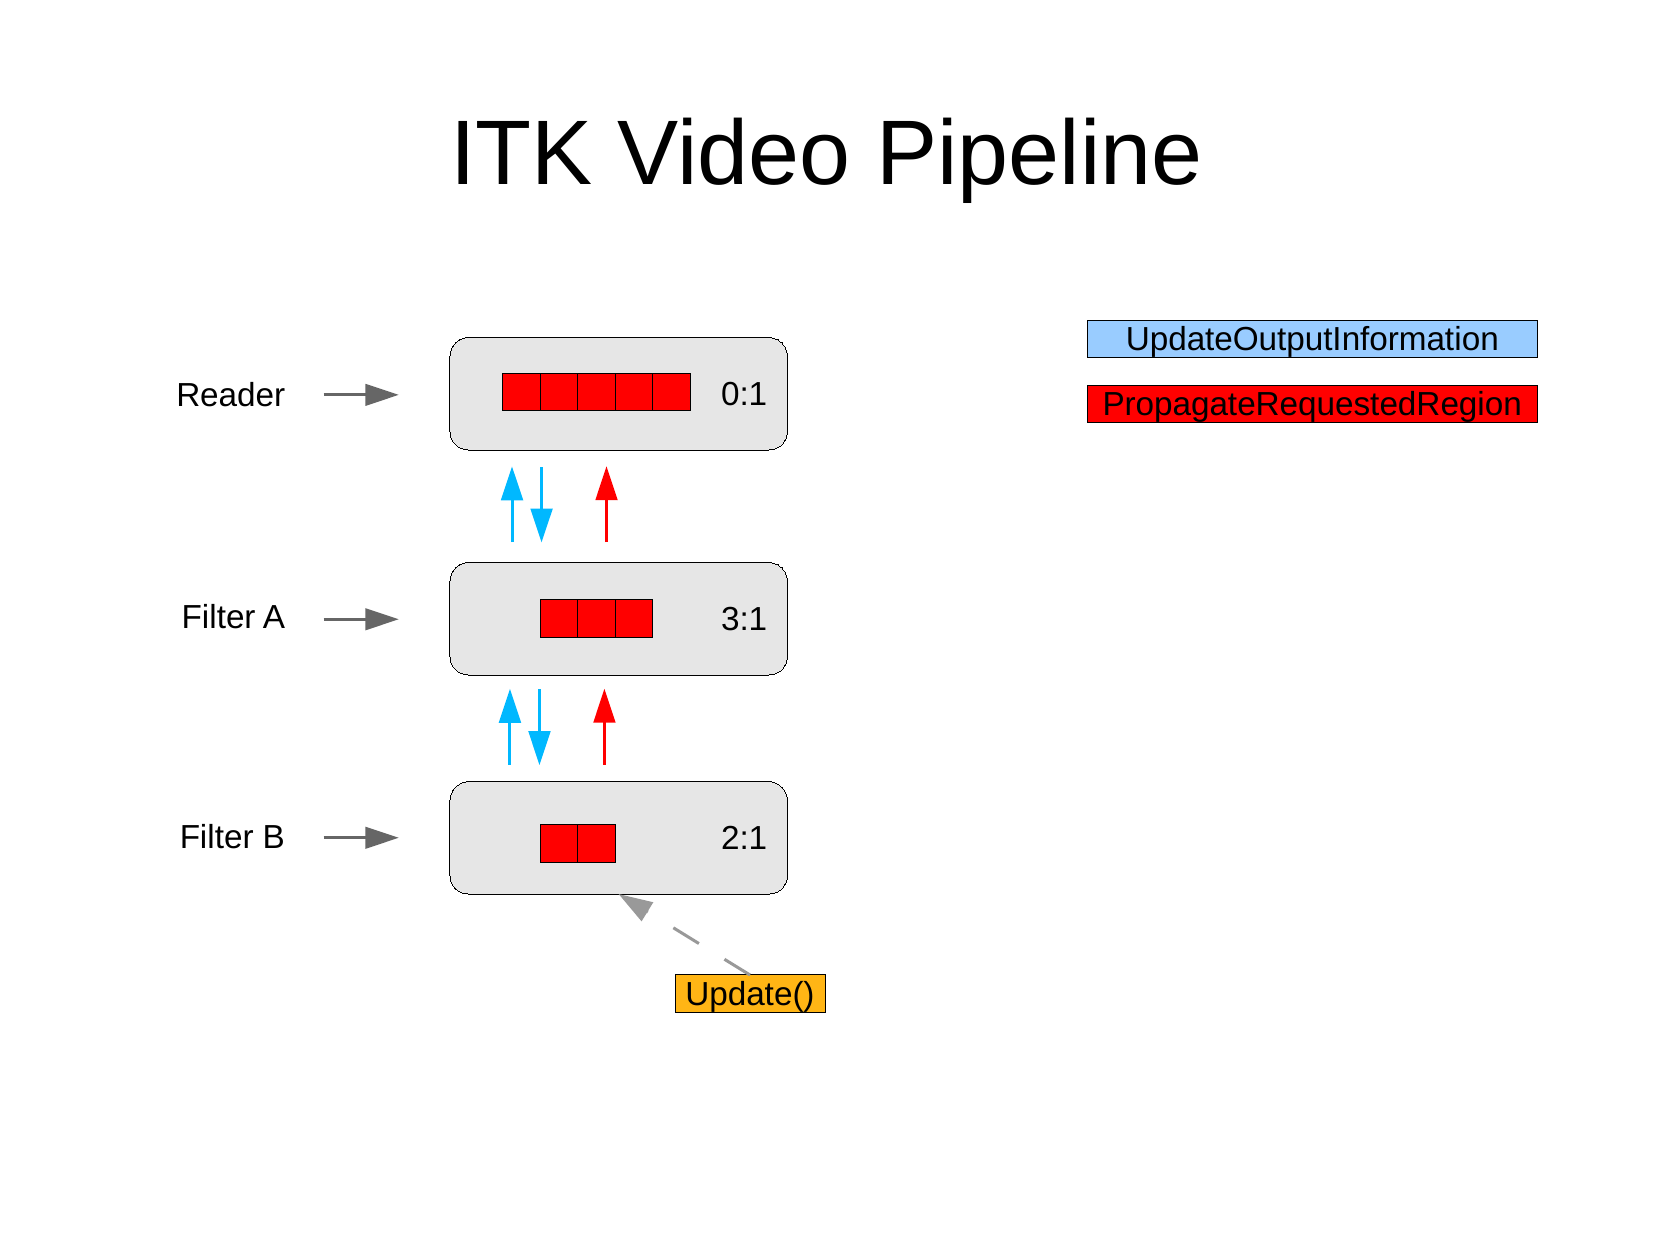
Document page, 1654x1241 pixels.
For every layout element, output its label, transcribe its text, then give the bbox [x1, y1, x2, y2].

text_box Filter B [112, 810, 301, 863]
text_box 3:1 [449, 562, 788, 676]
text_box [540, 599, 653, 638]
text_box [502, 373, 691, 411]
text_box Filter A [112, 591, 301, 644]
text_box Reader [112, 369, 301, 422]
text_box 0:1 [449, 337, 788, 451]
text_box Update() [675, 974, 826, 1013]
text_box 2:1 [449, 781, 788, 895]
title ITK Video Pipeline [82, 56, 1571, 250]
text_box PropagateRequestedRegion [1087, 385, 1538, 423]
text_box [540, 824, 616, 863]
text_box UpdateOutputInformation [1087, 320, 1538, 358]
